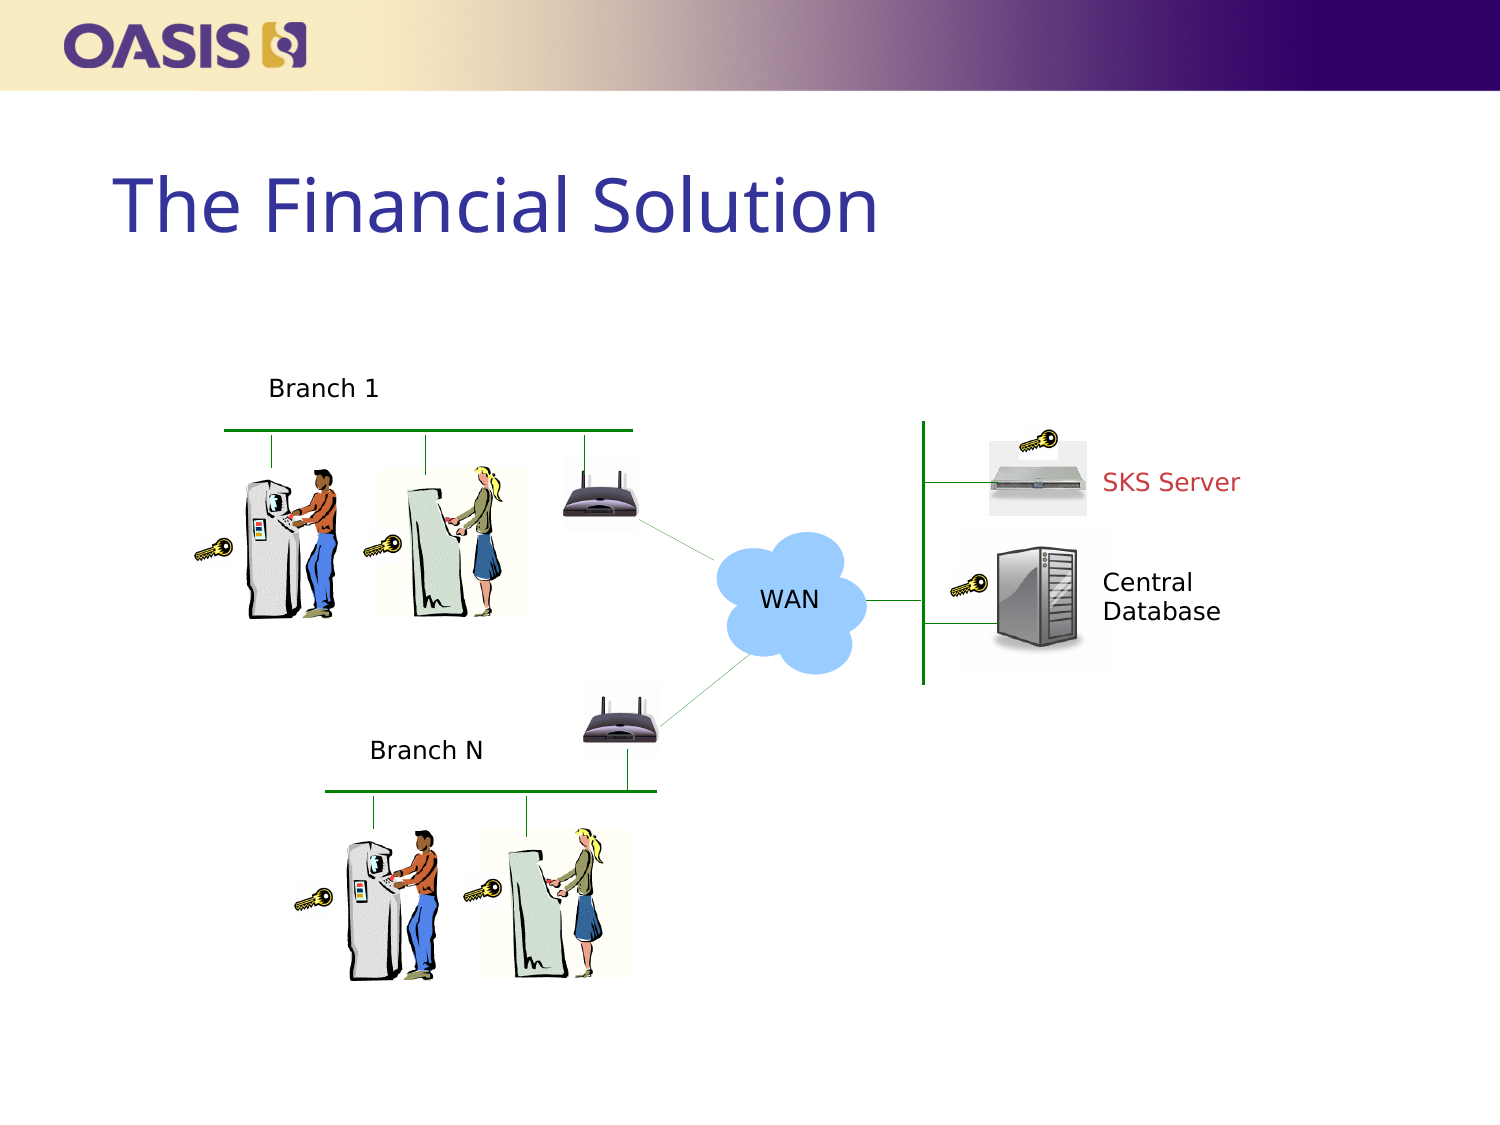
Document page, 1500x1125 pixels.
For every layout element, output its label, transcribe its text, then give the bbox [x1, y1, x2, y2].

title The Financial Solution [112, 114, 1388, 303]
picture [0, 0, 1500, 1125]
